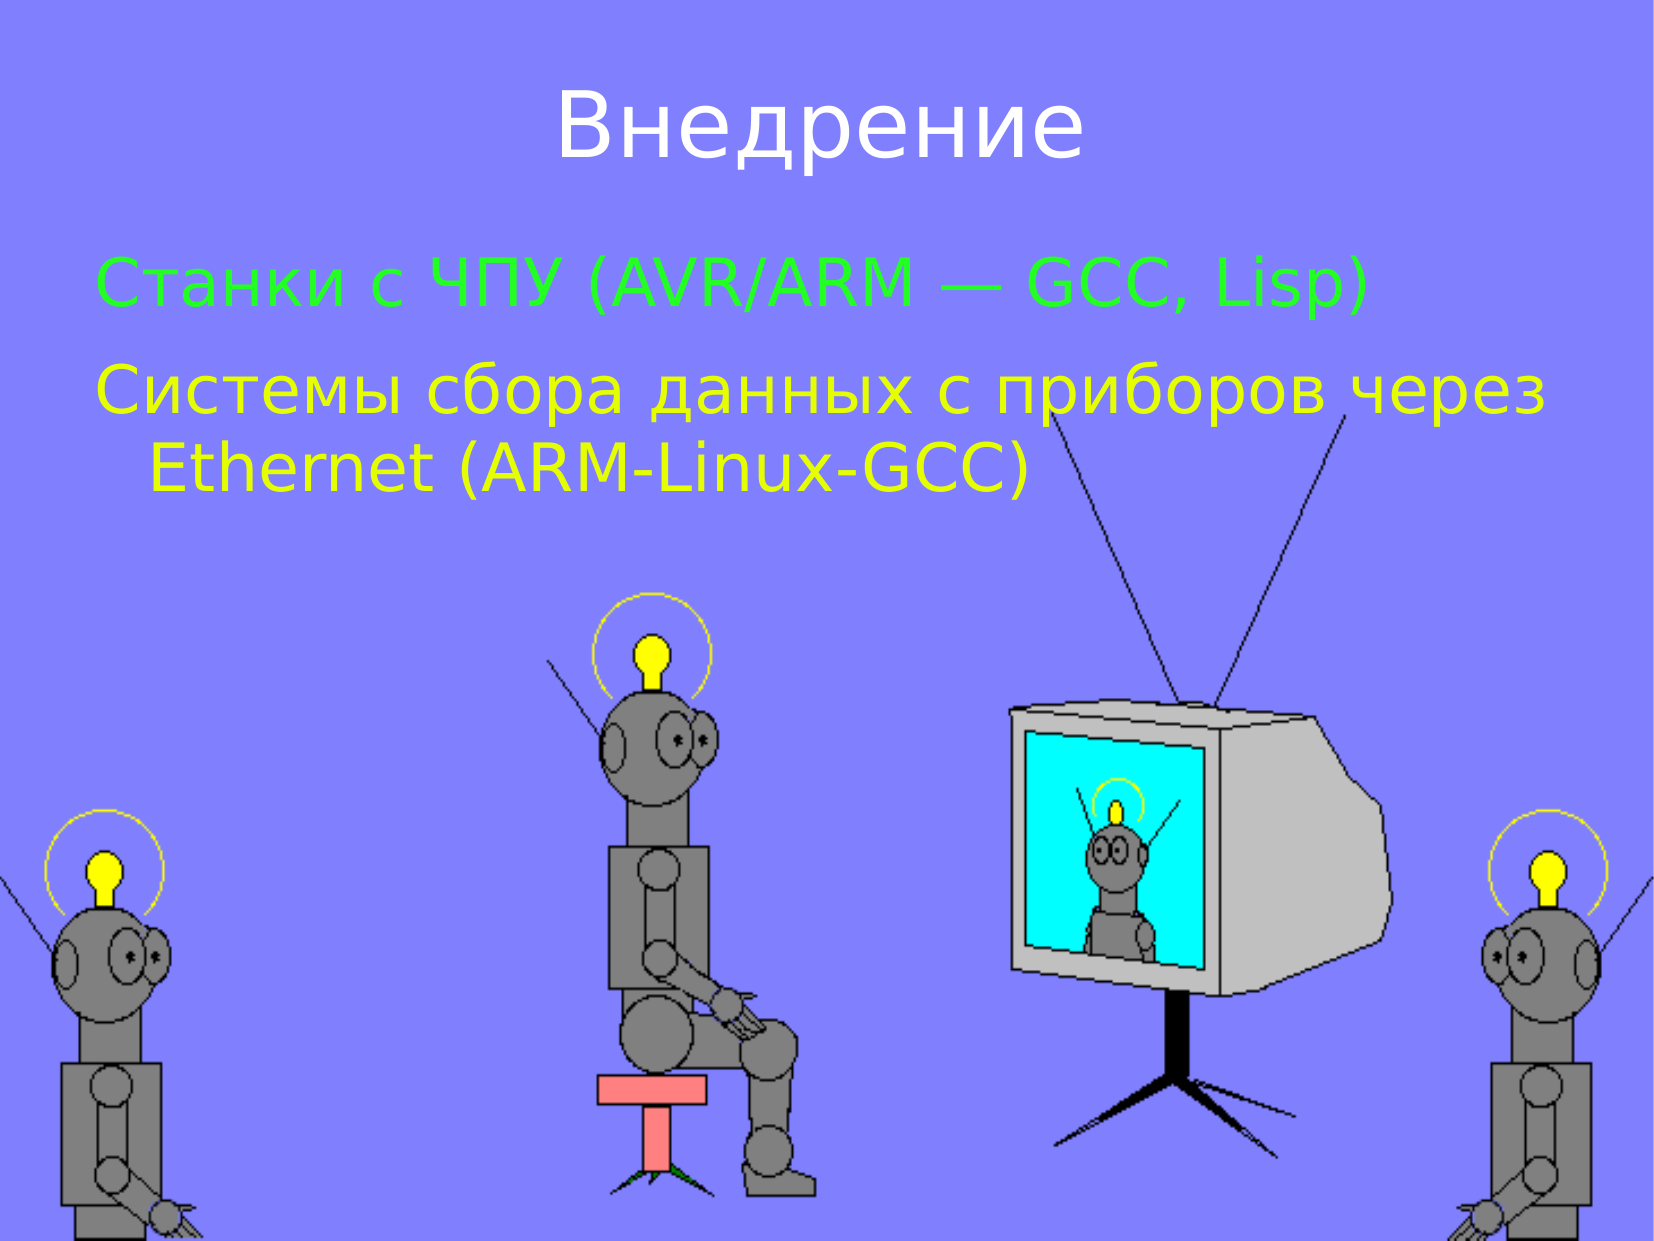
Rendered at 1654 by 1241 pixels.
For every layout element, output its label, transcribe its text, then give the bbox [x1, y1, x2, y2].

picture [0, 0, 1654, 1241]
title Внедрение [76, 29, 1565, 222]
list Станки с ЧПУ (AVR/ARM — GCC, Lisp) Системы сбора данных с приборов через Ethernet (ARM-Linux-GCC) [76, 244, 1565, 1063]
